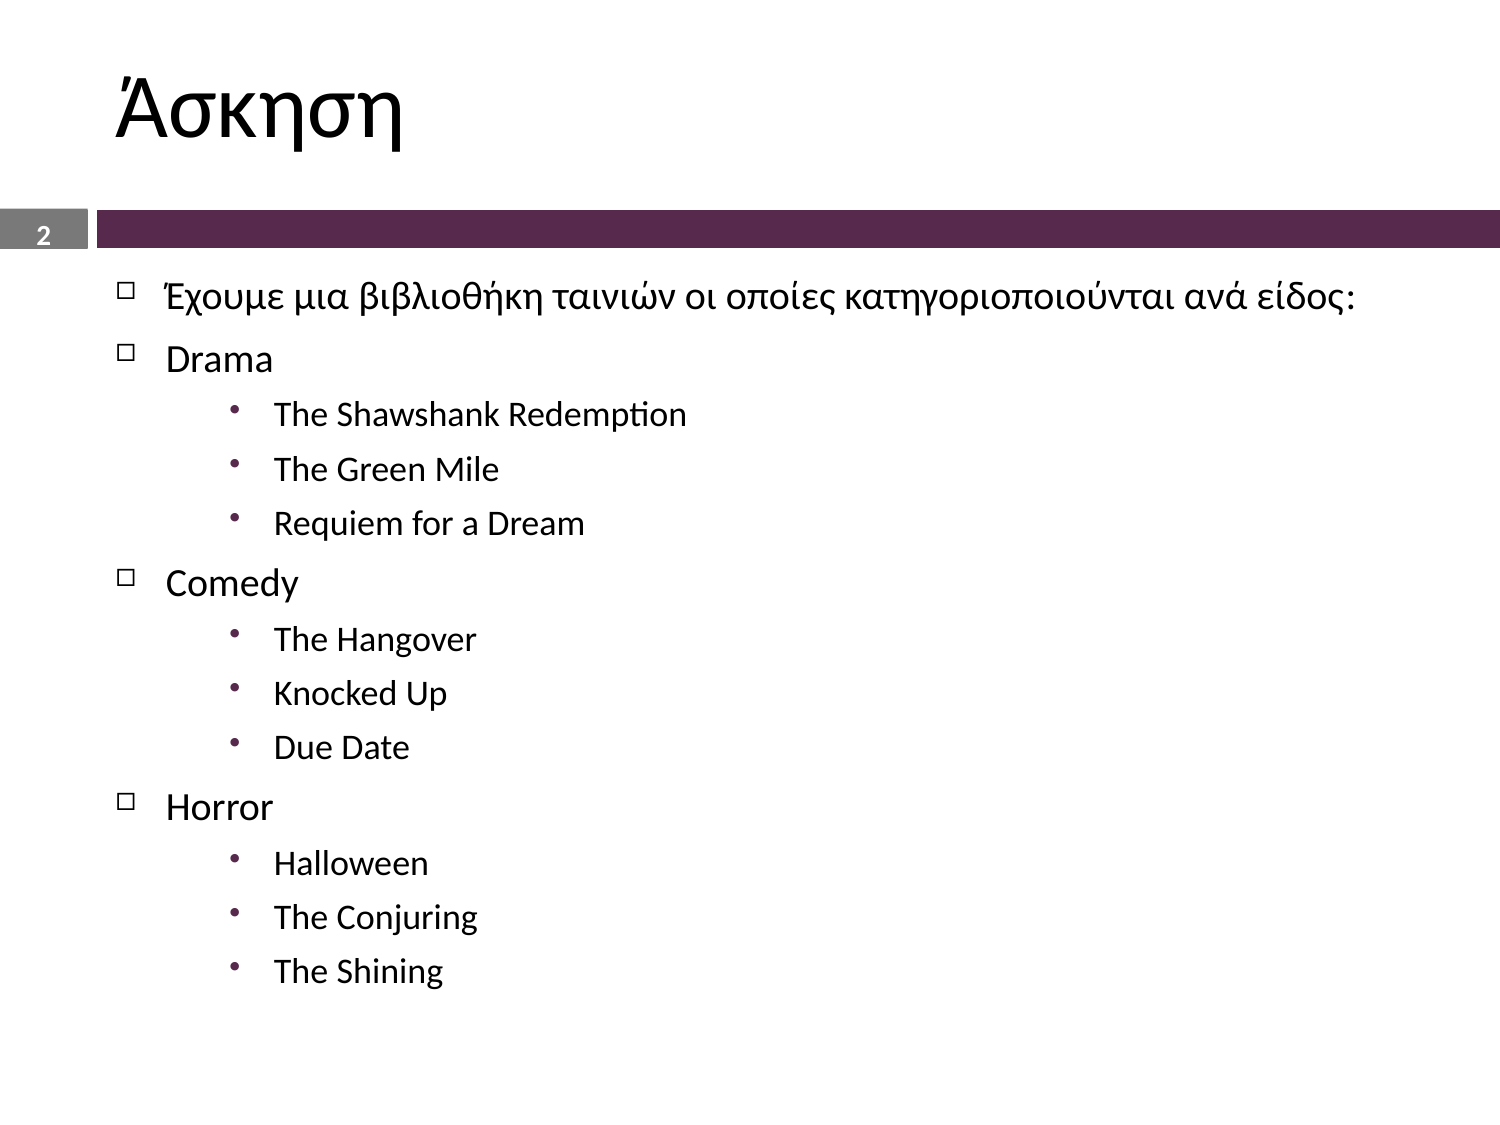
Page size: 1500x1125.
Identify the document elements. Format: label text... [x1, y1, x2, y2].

text_box [0, 208, 88, 249]
title Άσκηση [100, 19, 1438, 182]
list Έχουμε μια βιβλιοθήκη ταινιών οι οποίες κατηγοριοποιούνται ανά είδος: Drama The Shawshank Redemption The Green Mile Requiem for a Dream Comedy The Hangover Knocked Up Due Date Horror Halloween The Conjuring The Shining [100, 262, 1438, 1000]
